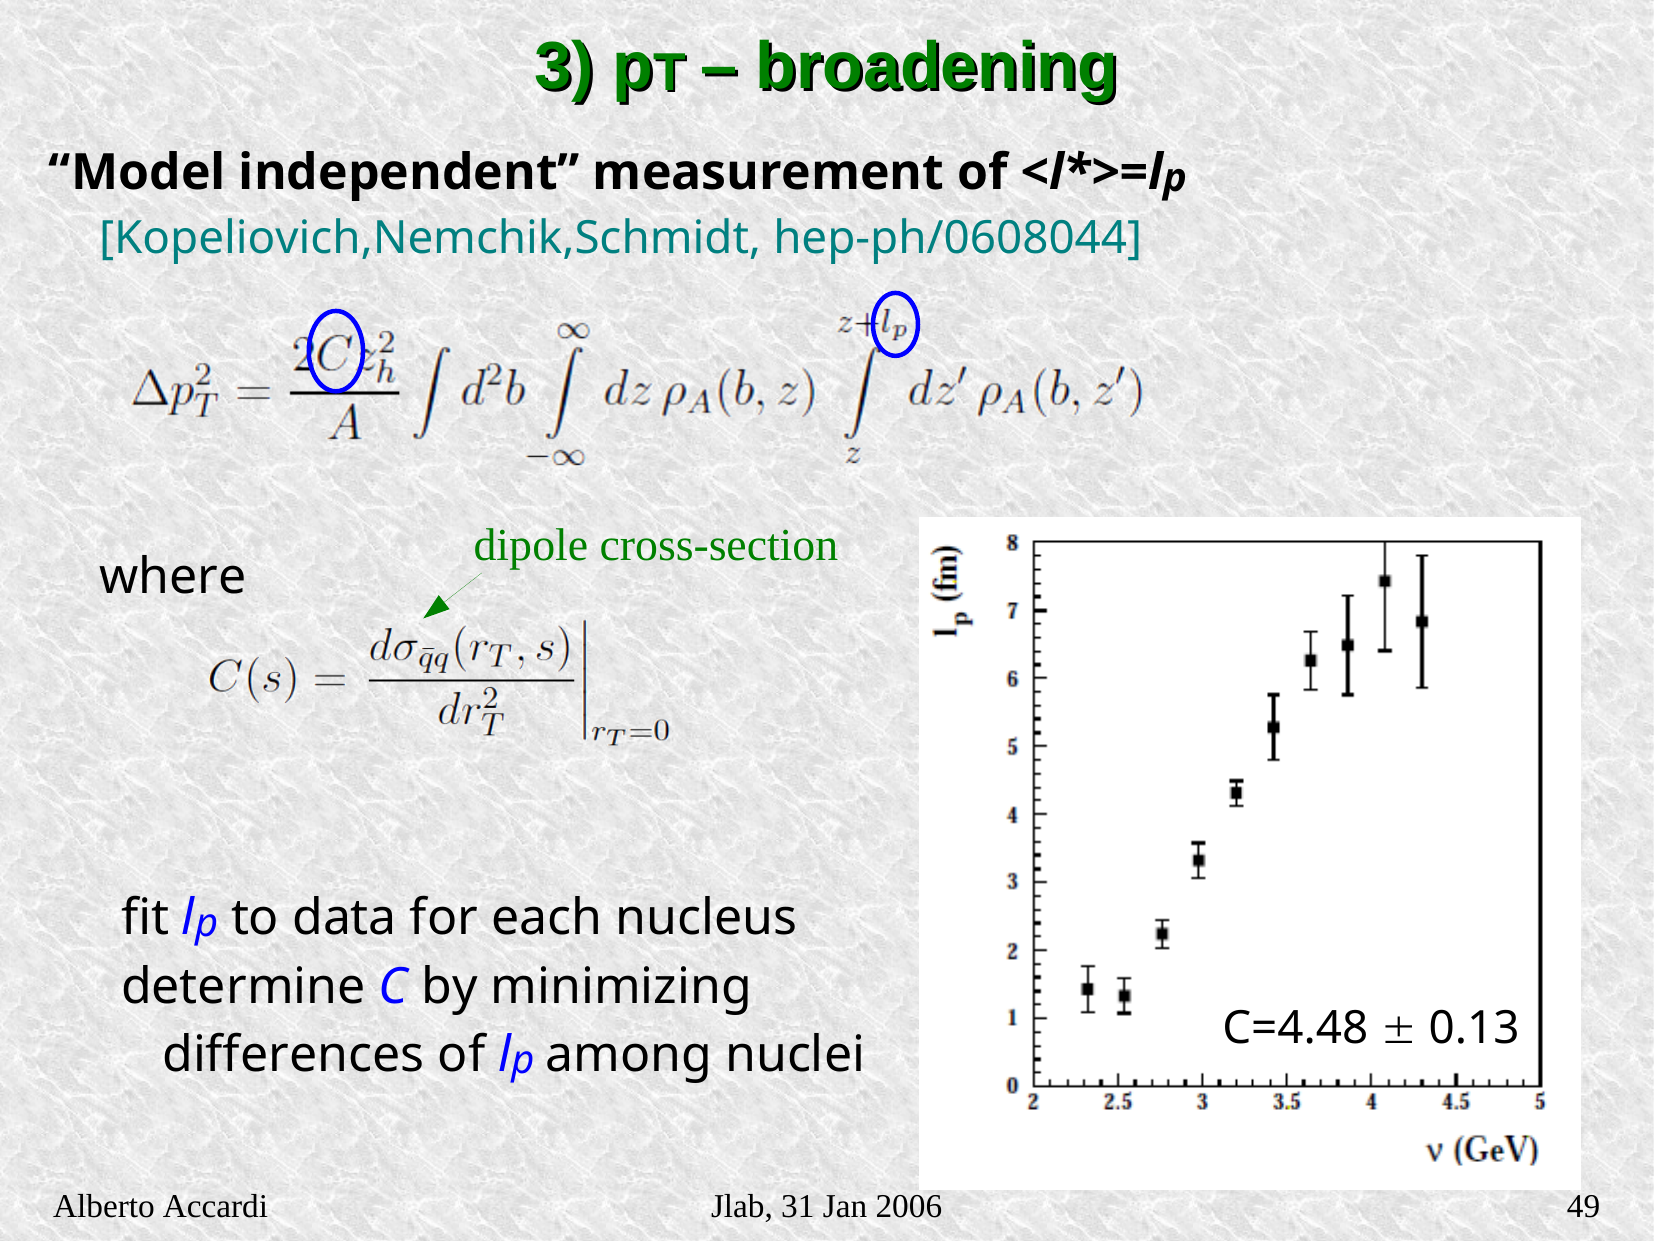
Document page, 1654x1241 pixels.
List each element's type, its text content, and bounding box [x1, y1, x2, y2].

picture [0, 0, 1654, 1241]
text_box C=4.48  0.13 [1207, 986, 1534, 1062]
text_box “Model independent” measurement of <l*>=lp [Kopeliovich,Nemchik,Schmidt, hep-ph/0608044] where fit lp to data for each nucleus determine C by minimizing differences of lp among nuclei [34, 128, 1513, 1010]
text_box 3) pT – broadening [29, 17, 1625, 128]
text_box dipole cross-section [458, 512, 854, 583]
